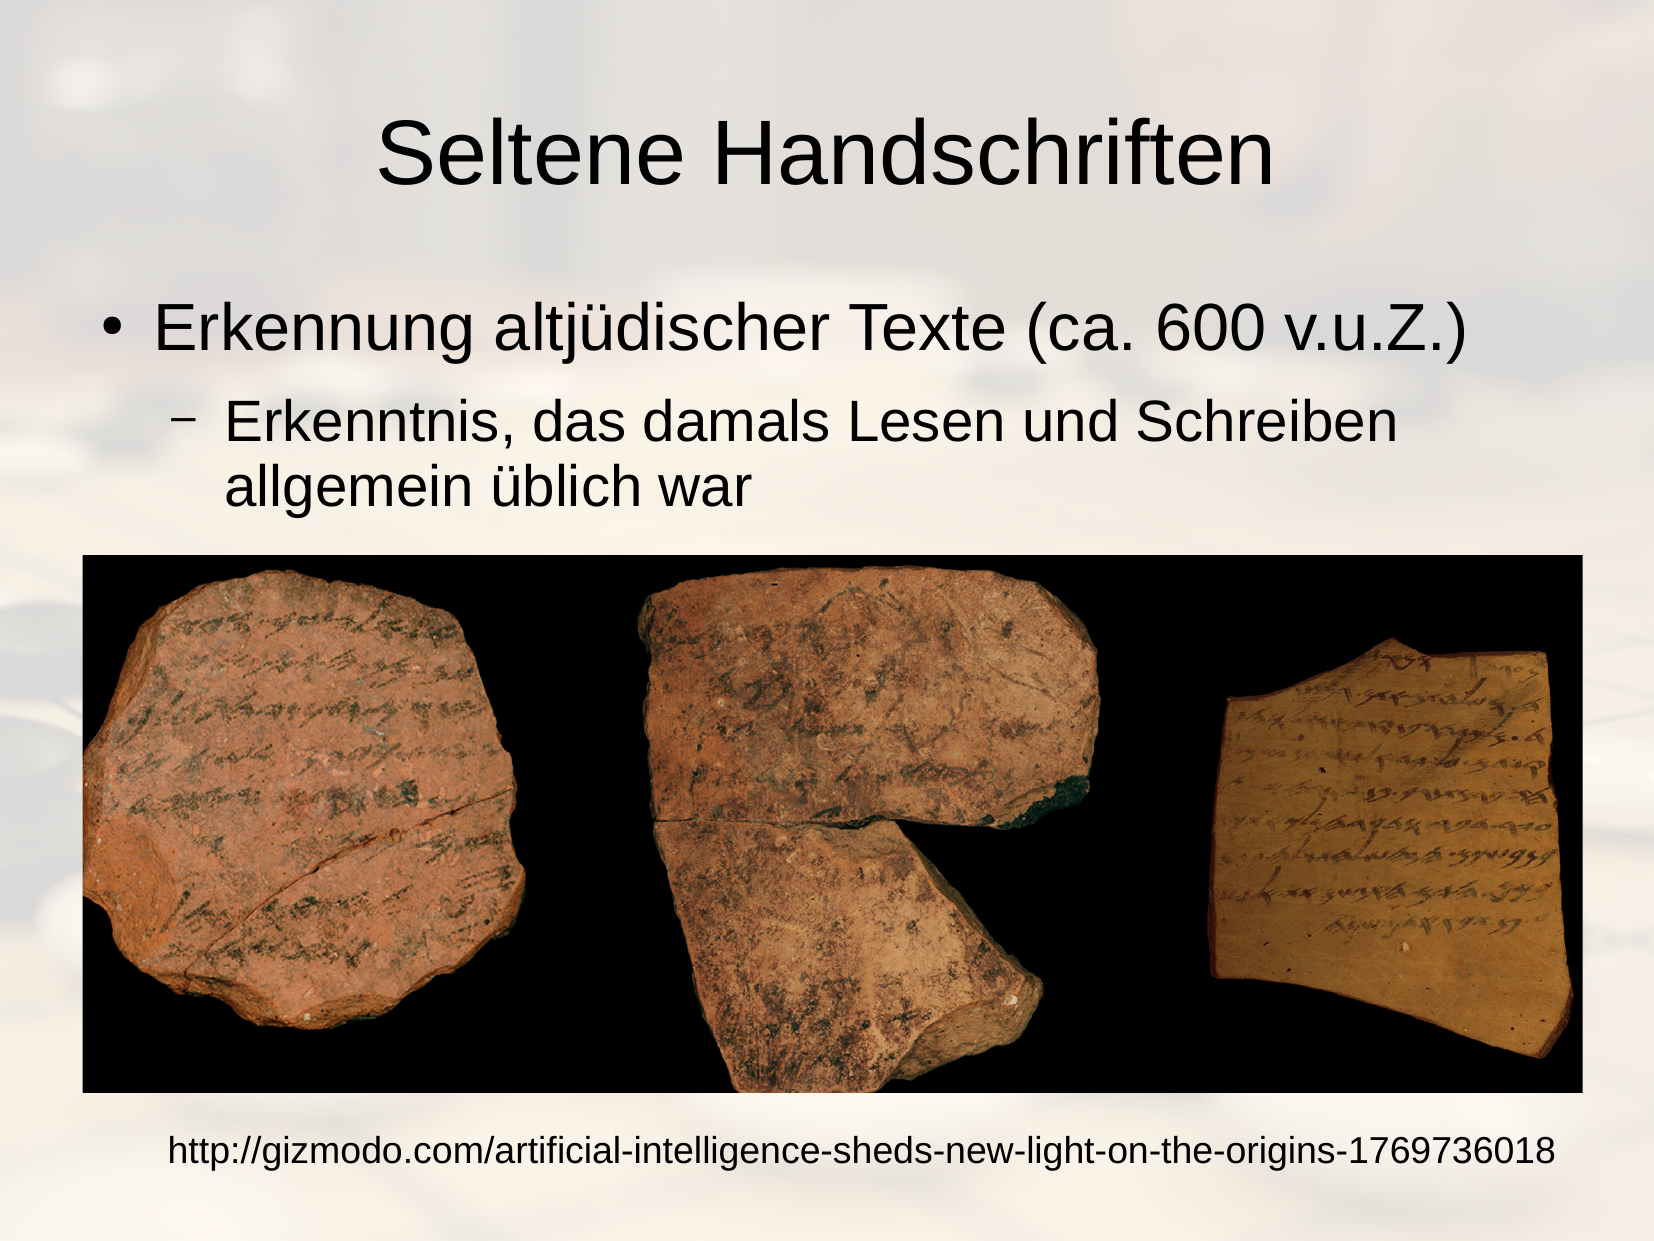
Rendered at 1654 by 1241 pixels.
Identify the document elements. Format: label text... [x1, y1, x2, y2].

text_box http://gizmodo.com/artificial-intelligence-sheds-new-light-on-the-origins-1769736018 [152, 1122, 1571, 1179]
title Seltene Handschriften [82, 49, 1571, 257]
list Erkennung altjüdischer Texte (ca. 600 v.u.Z.) Erkenntnis, das damals Lesen und Schreiben allgemein üblich war [82, 290, 1571, 555]
picture [82, 555, 1583, 1093]
